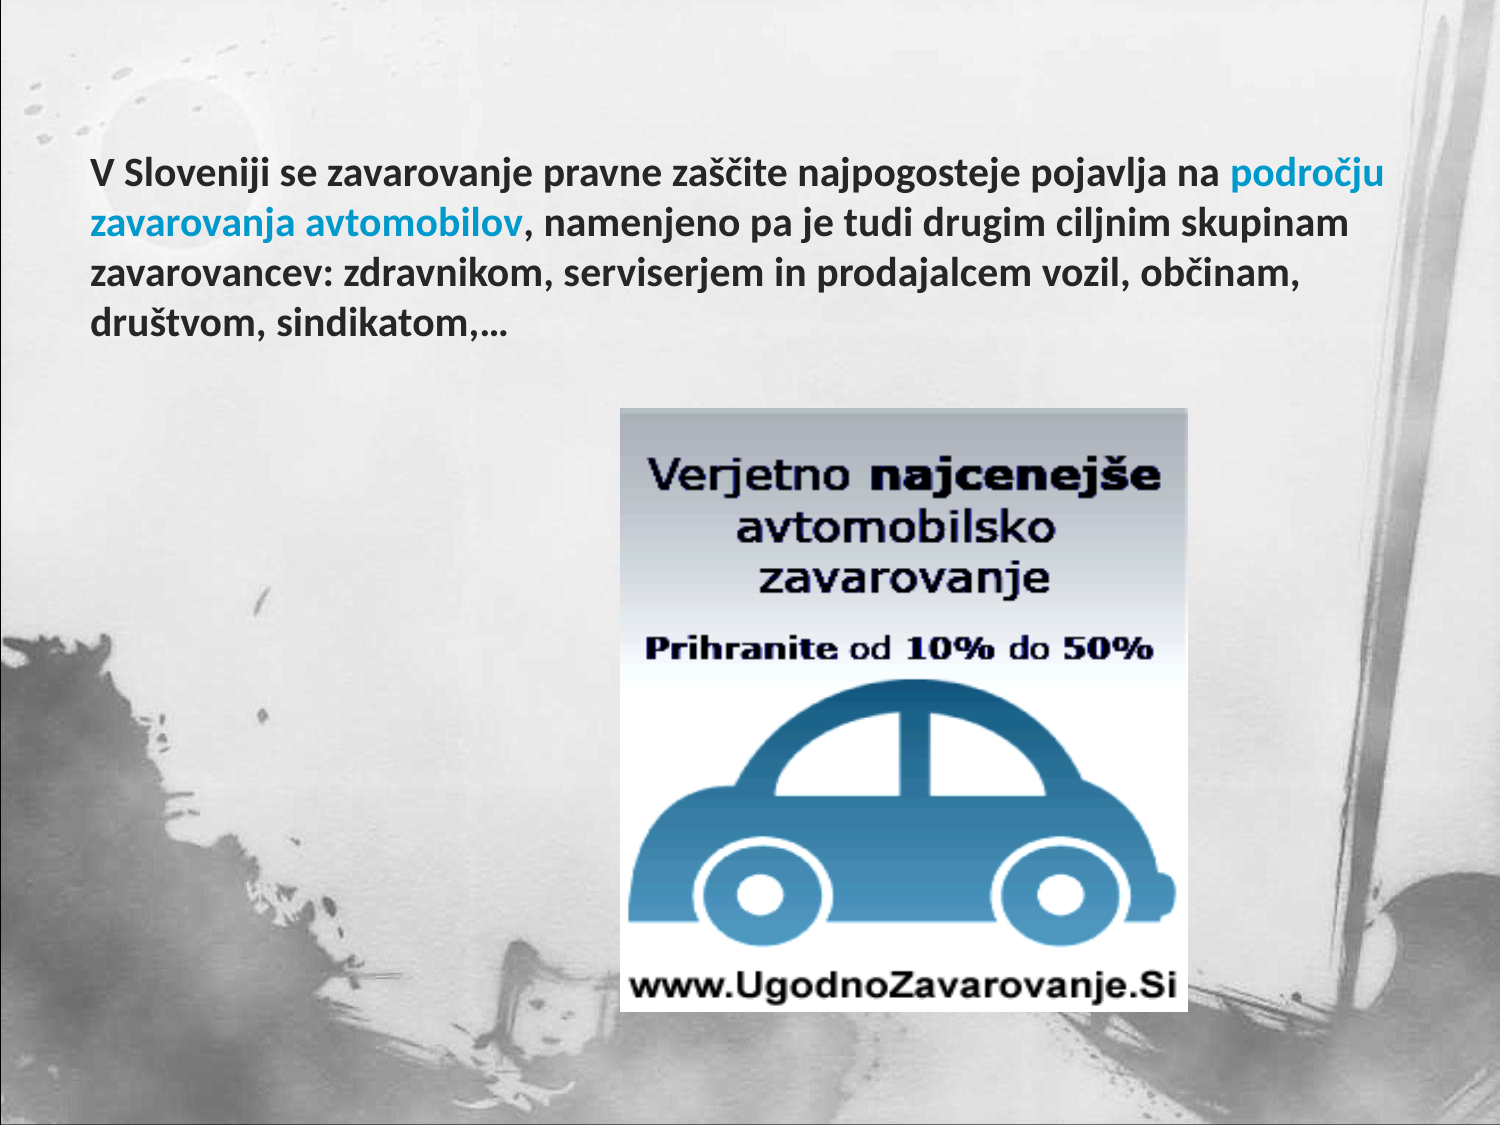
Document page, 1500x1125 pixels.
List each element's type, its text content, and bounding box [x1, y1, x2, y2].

list V Sloveniji se zavarovanje pravne zaščite najpogosteje pojavlja na področju zavarovanja avtomobilov, namenjeno pa je tudi drugim ciljnim skupinam zavarovancev: zdravnikom, serviserjem in prodajalcem vozil, občinam, društvom, sindikatom,… [75, 137, 1425, 1005]
picture [0, 0, 1500, 1125]
